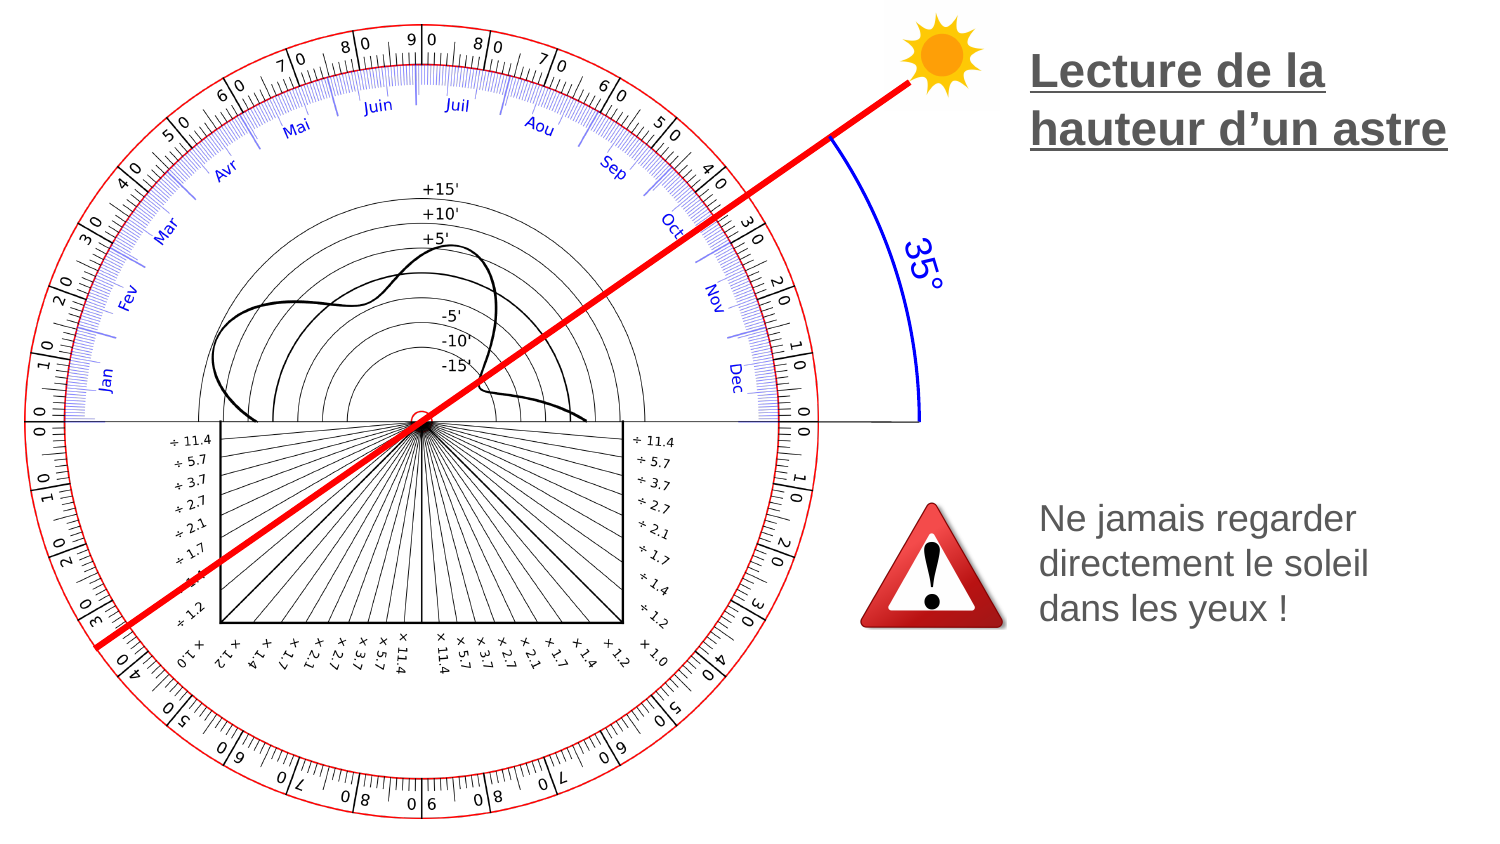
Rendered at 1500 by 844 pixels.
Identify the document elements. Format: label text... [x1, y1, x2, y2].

picture [24, 24, 819, 819]
text_box Lecture de la hauteur d’un astre [1014, 24, 1486, 209]
picture [860, 502, 1007, 630]
text_box 35° [889, 213, 978, 327]
picture [884, 0, 1000, 111]
text_box Ne jamais regarder directement le soleil dans les yeux ! [1024, 478, 1462, 663]
